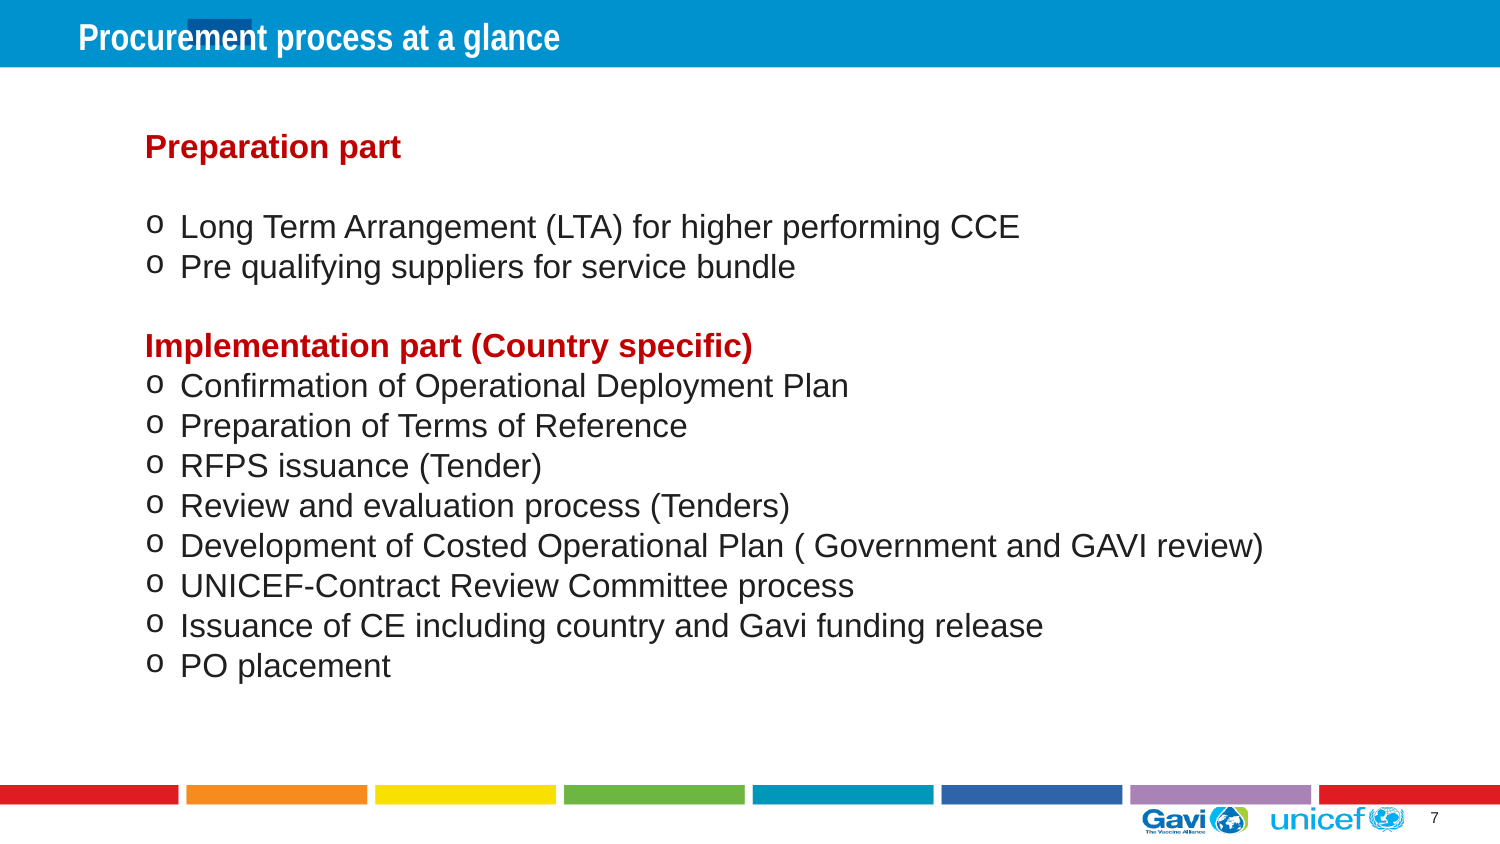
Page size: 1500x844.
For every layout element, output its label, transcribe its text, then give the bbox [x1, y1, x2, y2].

picture [0, 785, 1500, 807]
text_box Preparation part Long Term Arrangement (LTA) for higher performing CCE Pre qualifying suppliers for service bundle Implementation part (Country specific) Confirmation of Operational Deployment Plan Preparation of Terms of Reference RFPS issuance (Tender) Review and evaluation process (Tenders) Development of Costed Operational Plan ( Government and GAVI review) UNICEF-Contract Review Committee process Issuance of CE including country and Gavi funding release PO placement [130, 117, 1370, 730]
text_box Procurement process at a glance [78, 13, 1313, 59]
